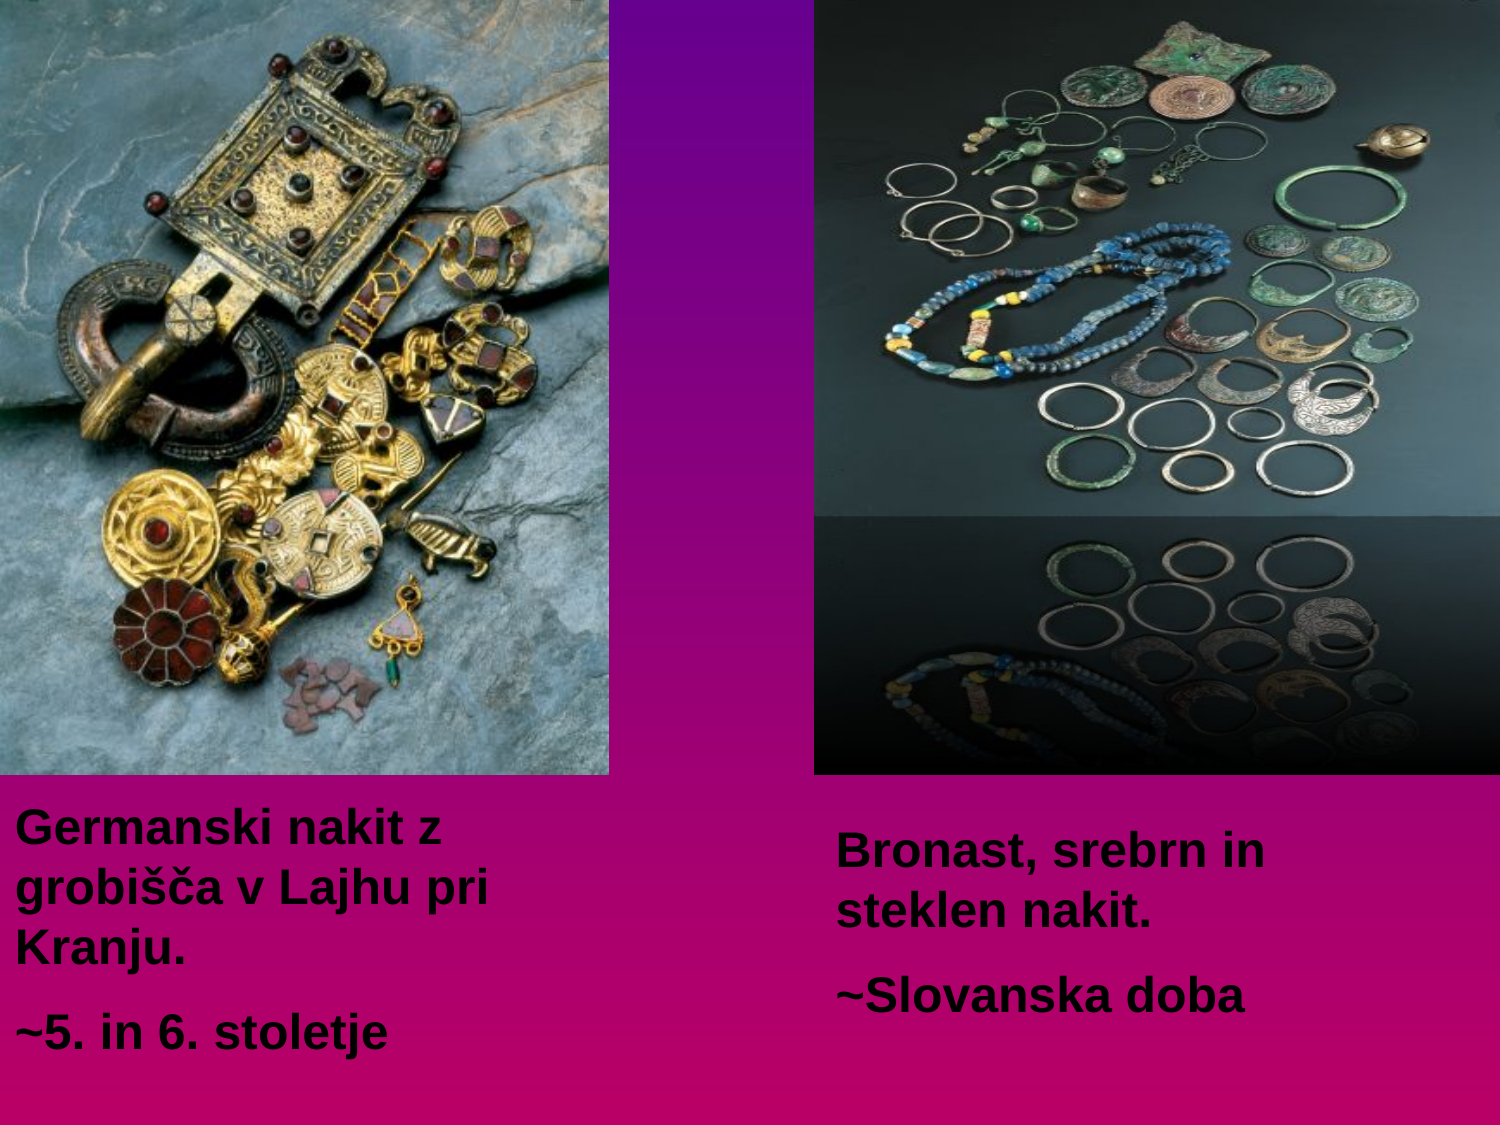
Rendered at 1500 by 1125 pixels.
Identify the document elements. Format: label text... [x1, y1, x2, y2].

text_box Germanski nakit z grobišča v Lajhu pri Kranju. ~5. in 6. stoletje [0, 786, 656, 1067]
picture [0, 0, 609, 775]
text_box Bronast, srebrn in steklen nakit. ~Slovanska doba [820, 810, 1400, 1031]
picture [814, 0, 1500, 775]
